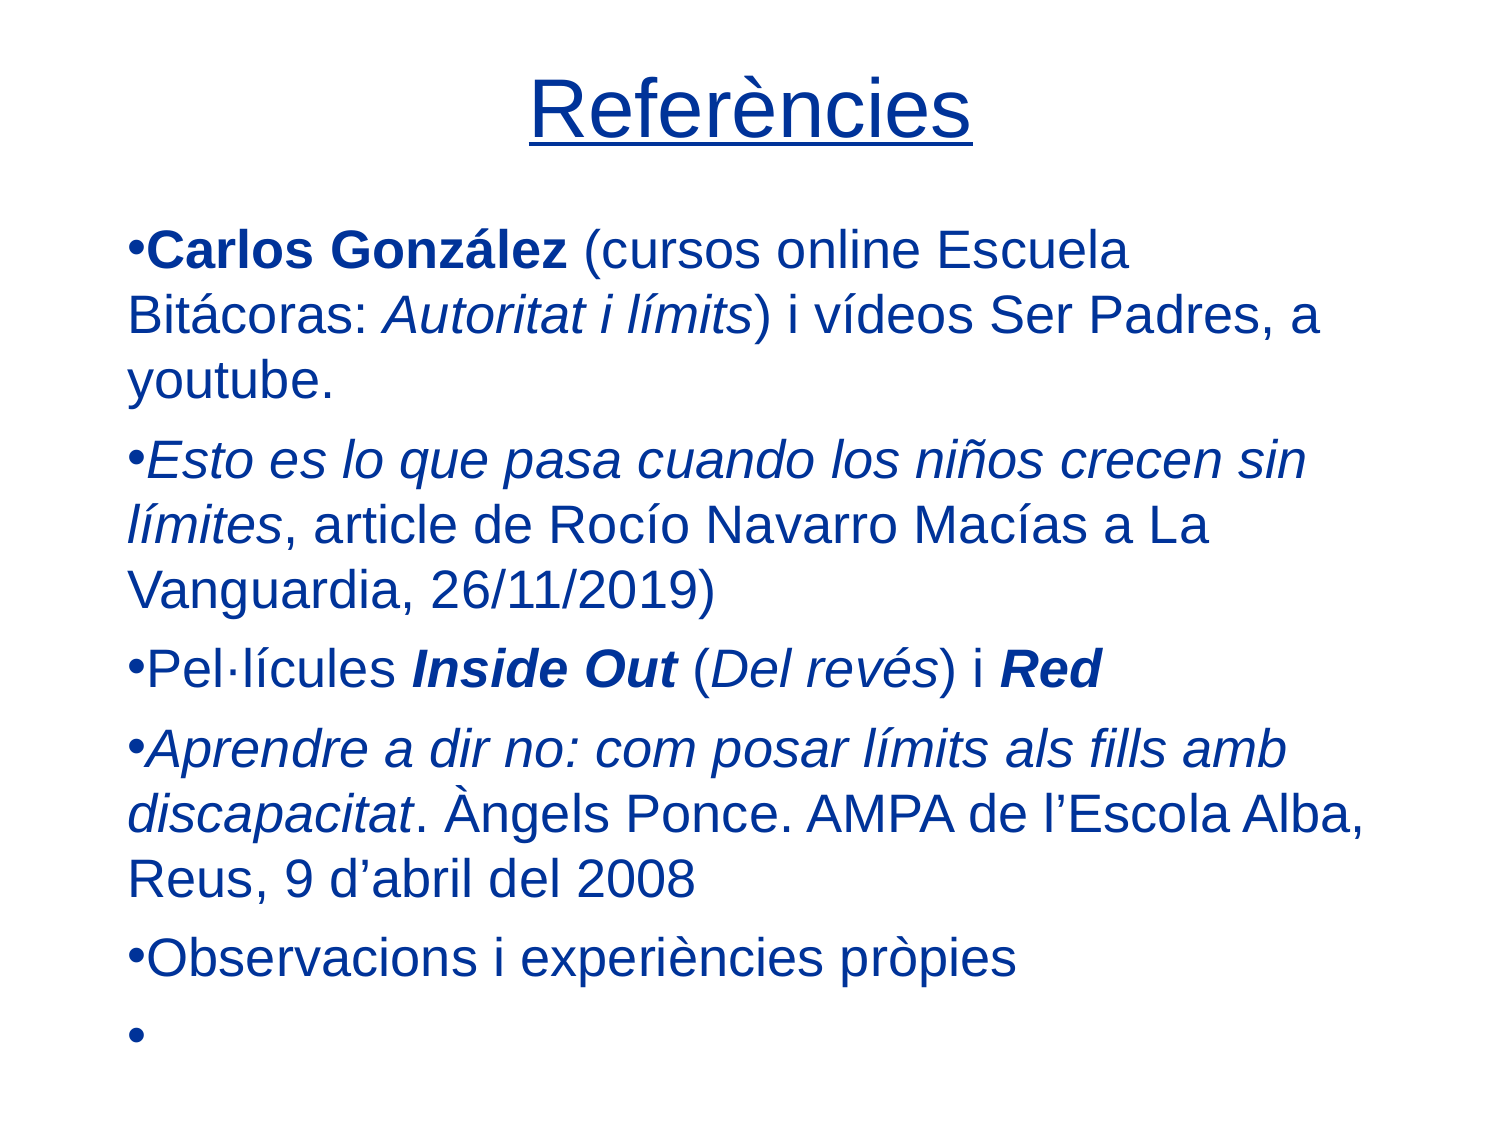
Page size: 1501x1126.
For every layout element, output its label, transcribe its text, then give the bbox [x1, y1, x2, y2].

list Carlos González (cursos online Escuela Bitácoras: Autoritat i límits) i vídeos Ser Padres, a youtube. Esto es lo que pasa cuando los niños crecen sin límites, article de Rocío Navarro Macías a La Vanguardia, 26/11/2019) Pel·lícules Inside Out (Del revés) i Red Aprendre a dir no: com posar límits als fills amb discapacitat. Àngels Ponce. AMPA de l’Escola Alba, Reus, 9 d’abril del 2008 Observacions i experiències pròpies [112, 206, 1401, 1045]
title Referències [206, 60, 1295, 148]
